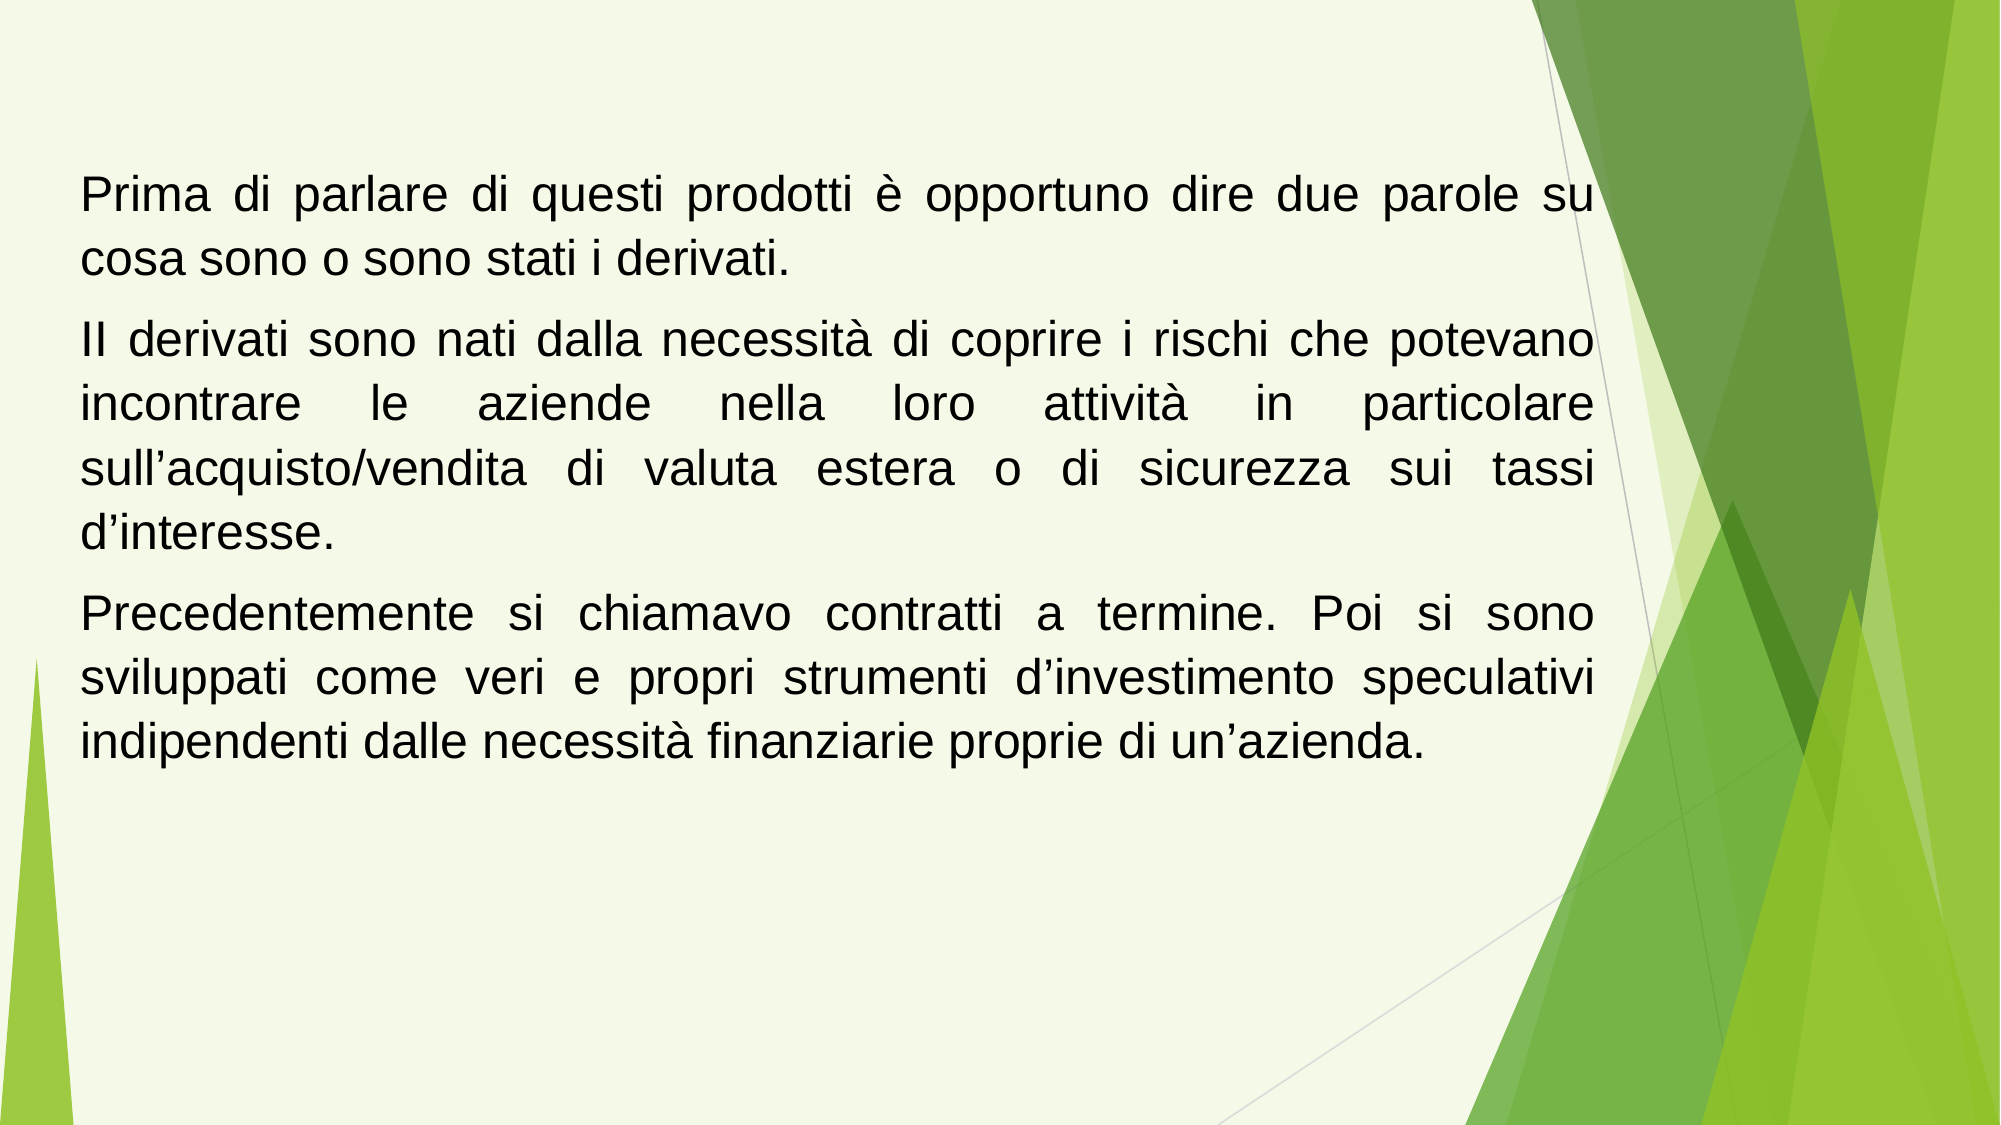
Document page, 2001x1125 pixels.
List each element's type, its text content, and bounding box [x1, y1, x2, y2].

text_box Prima di parlare di questi prodotti è opportuno dire due parole su cosa sono o sono stati i derivati. II derivati sono nati dalla necessità di coprire i rischi che potevano incontrare le aziende nella loro attività in particolare sull’acquisto/vendita di valuta estera o di sicurezza sui tassi d’interesse. Precedentemente si chiamavo contratti a termine. Poi si sono sviluppati come veri e propri strumenti d’investimento speculativi indipendenti dalle necessità finanziarie proprie di un’azienda. [65, 149, 1611, 776]
